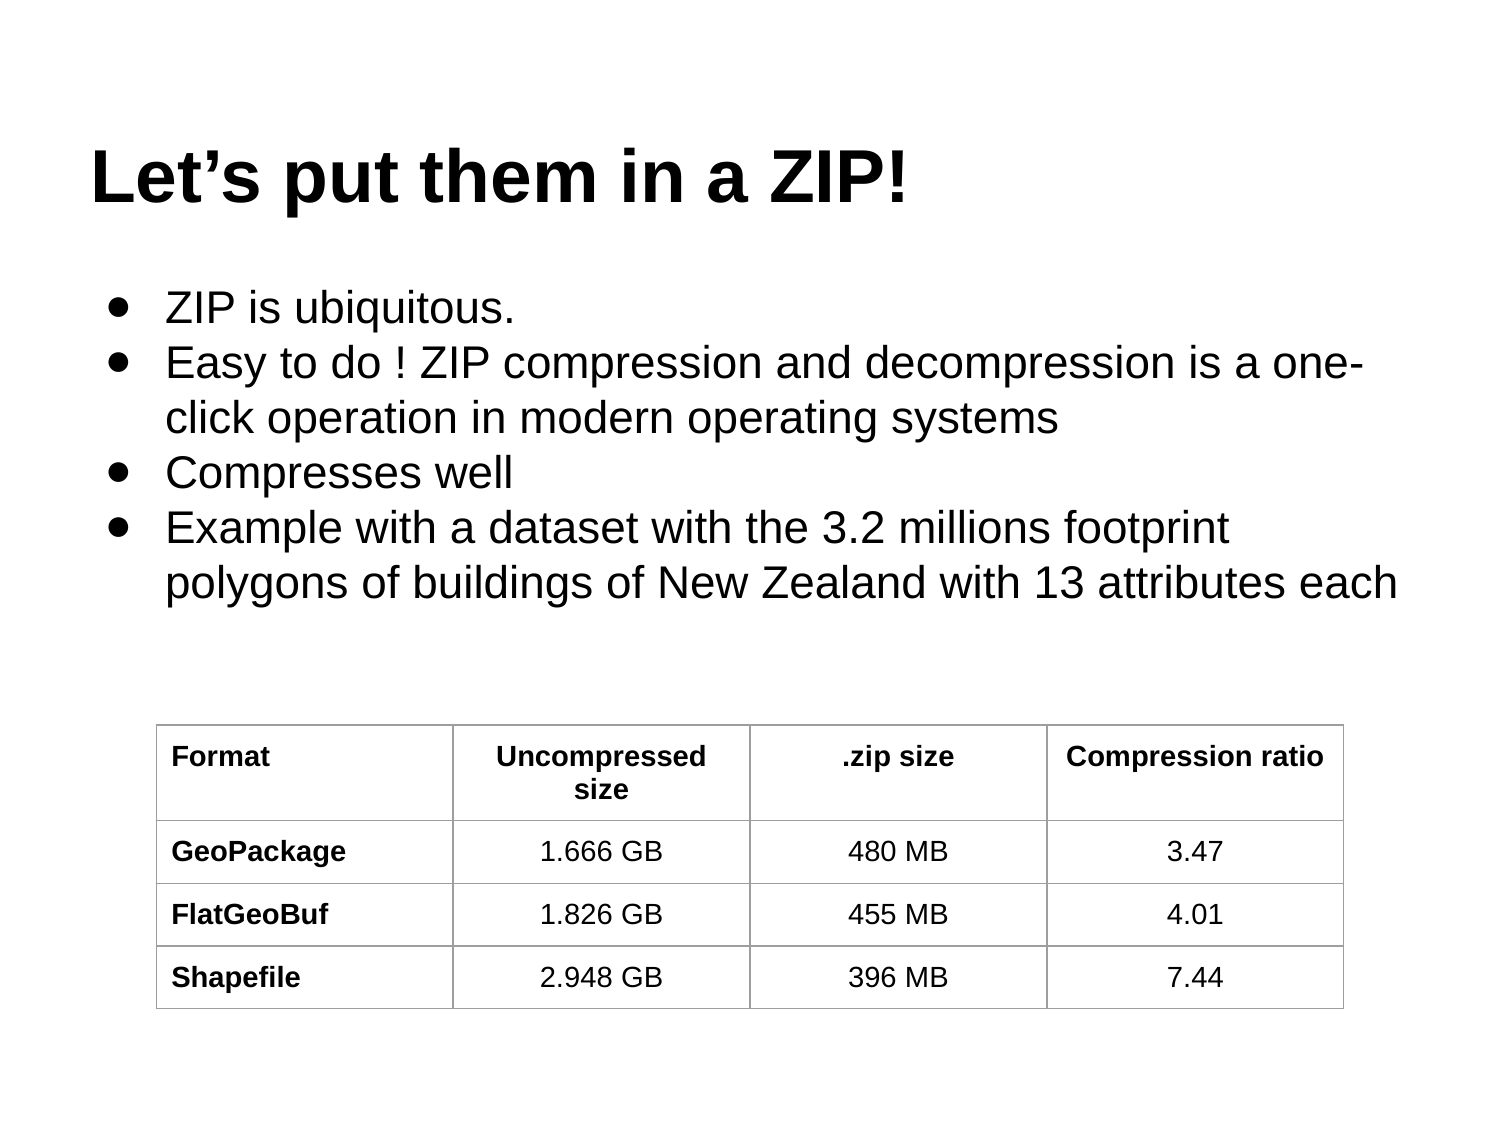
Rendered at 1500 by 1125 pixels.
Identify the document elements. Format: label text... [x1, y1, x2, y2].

table_cell GeoPackage [157, 821, 452, 883]
table_header Format [157, 726, 452, 820]
table_cell 2.948 GB [454, 947, 749, 1008]
table_cell 7.44 [1048, 947, 1343, 1008]
table_header Uncompressed size [454, 726, 749, 820]
table_header Compression ratio [1048, 726, 1343, 820]
table_cell 1.666 GB [454, 821, 749, 883]
table_cell 455 MB [751, 884, 1046, 945]
table_cell Shapefile [157, 947, 452, 1008]
table_cell FlatGeoBuf [157, 884, 452, 945]
table_cell 480 MB [751, 821, 1046, 883]
table_cell 1.826 GB [454, 884, 749, 945]
list ZIP is ubiquitous. Easy to do ! ZIP compression and decompression is a one-click operation in modern operating systems Compresses well Example with a dataset with the 3.2 millions footprint polygons of buildings of New Zealand with 13 attributes each [75, 262, 1425, 693]
title Let’s put them in a ZIP! [75, 45, 1425, 233]
table_header .zip size [751, 726, 1046, 820]
table_cell 396 MB [751, 947, 1046, 1008]
table_cell 4.01 [1048, 884, 1343, 945]
table_cell 3.47 [1048, 821, 1343, 883]
